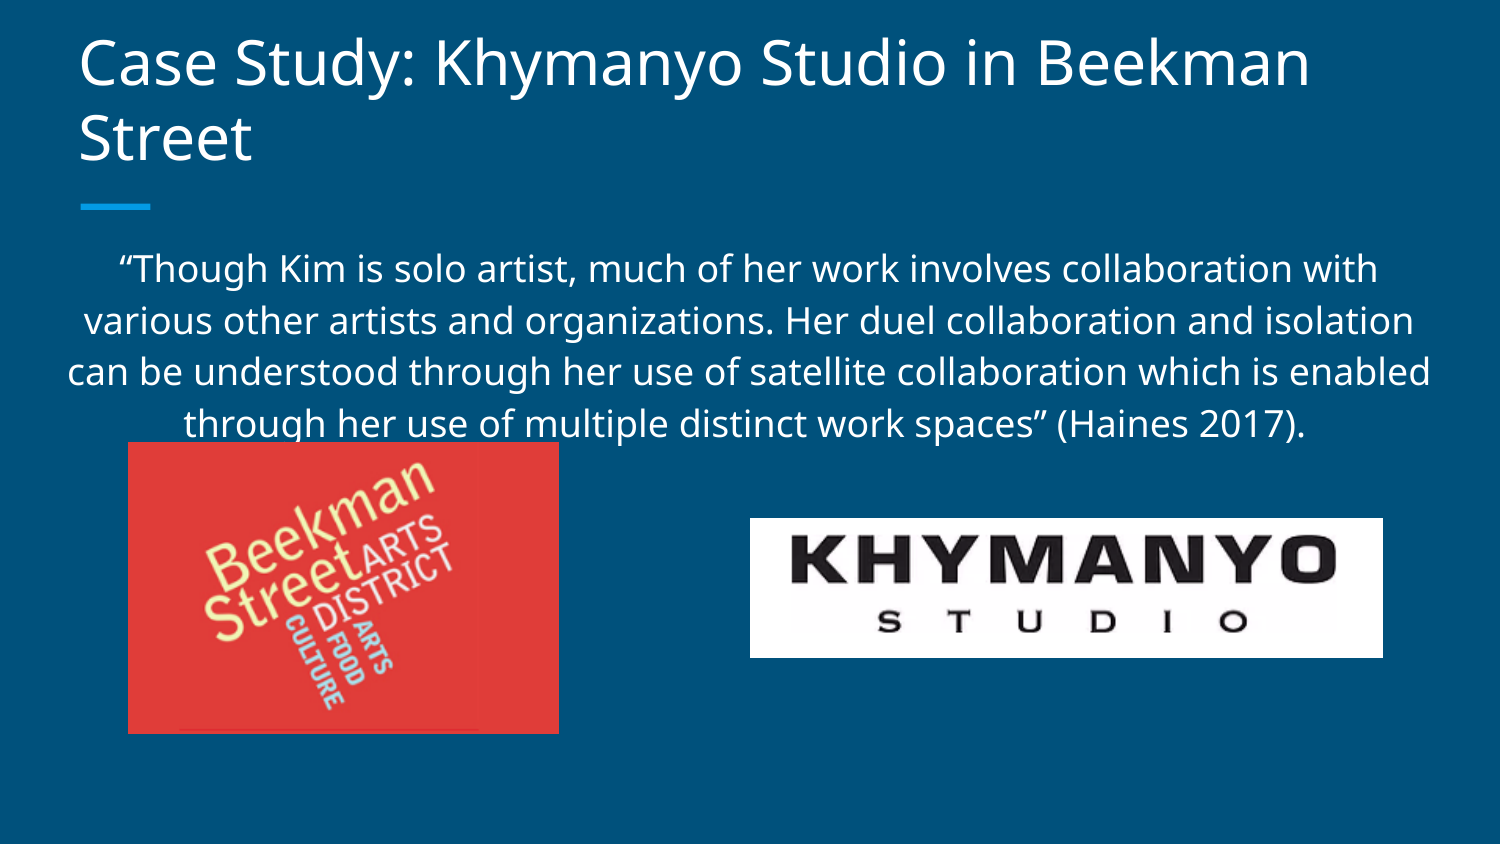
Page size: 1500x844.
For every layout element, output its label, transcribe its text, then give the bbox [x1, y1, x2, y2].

list “Though Kim is solo artist, much of her work involves collaboration with various other artists and organizations. Her duel collaboration and isolation can be understood through her use of satellite collaboration which is enabled through her use of multiple distinct work spaces” (Haines 2017). [51, 223, 1449, 750]
title Case Study: Khymanyo Studio in Beekman Street [63, 75, 1437, 188]
picture [751, 519, 1382, 657]
picture [129, 442, 558, 733]
